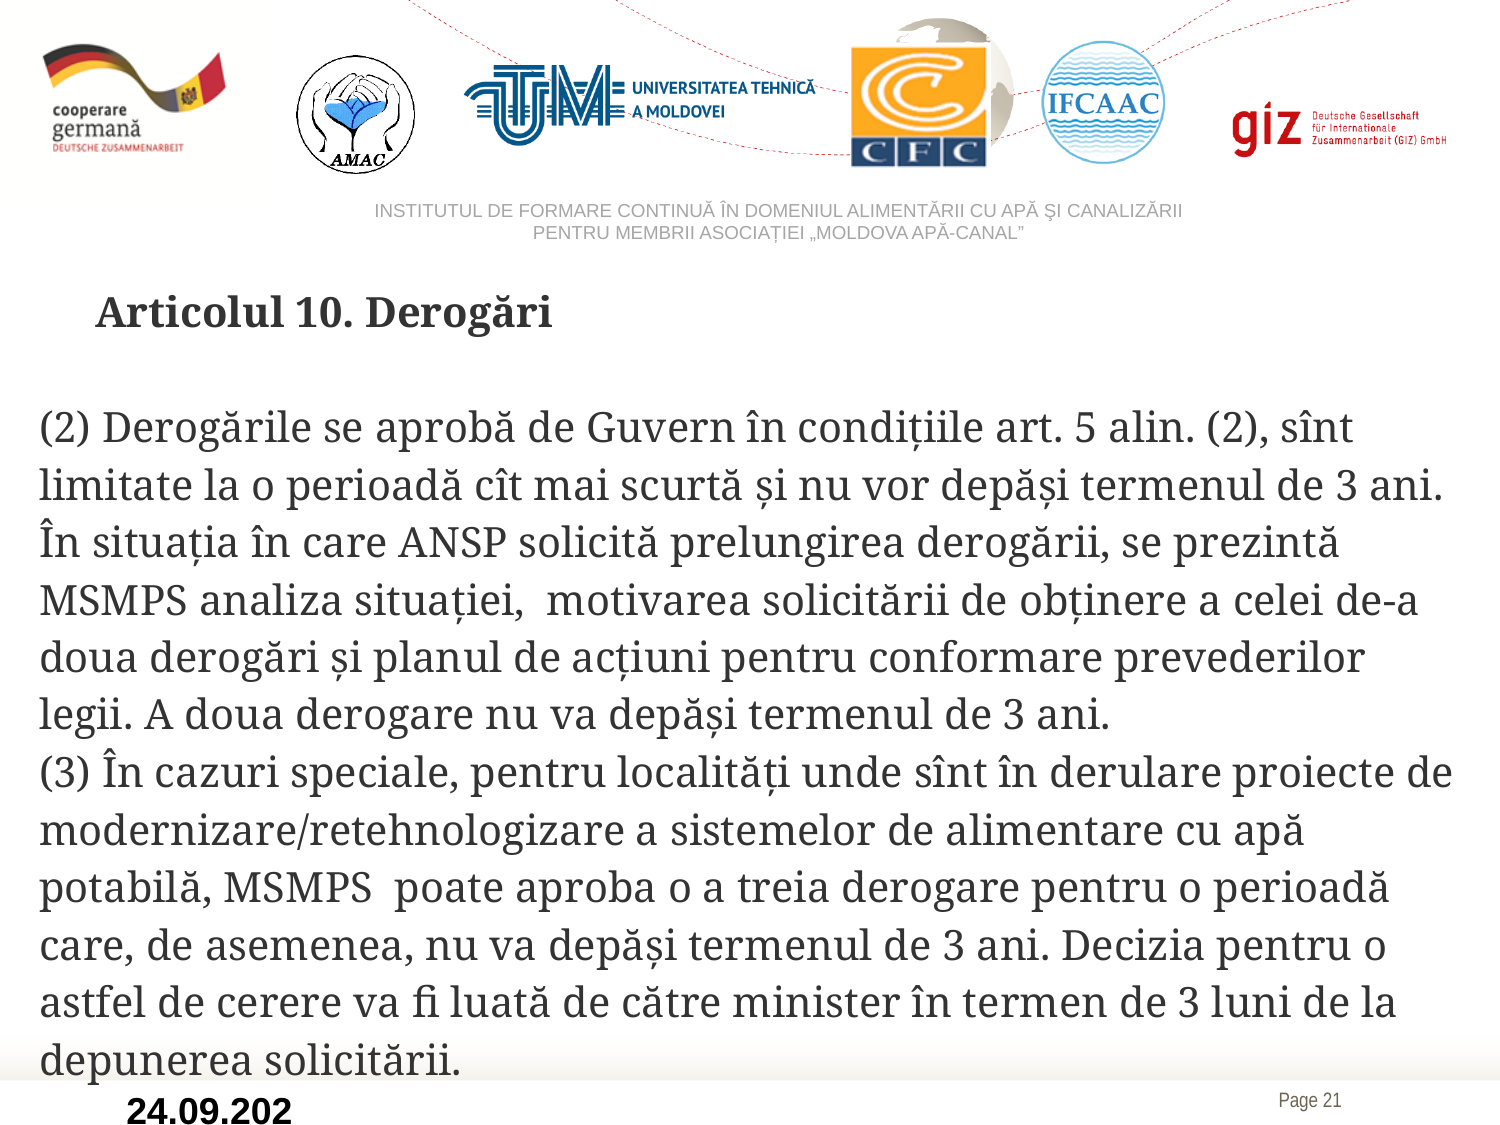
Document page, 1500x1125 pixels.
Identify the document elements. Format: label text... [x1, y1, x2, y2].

title Articolul 10. Derogări (2) Derogările se aprobă de Guvern în condițiile art. 5 alin. (2), sînt limitate la o perioadă cît mai scurtă și nu vor depăși termenul de 3 ani. În situația în care ANSP solicită prelungirea derogării, se prezintă MSMPS analiza situației, motivarea solicitării de obținere a celei de-a doua derogări și planul de acțiuni pentru conformare prevederilor legii. A doua derogare nu va depăși termenul de 3 ani. (3) În cazuri speciale, pentru localități unde sînt în derulare proiecte de modernizare/retehnologizare a sistemelor de alimentare cu apă potabilă, MSMPS poate aproba o a treia derogare pentru o perioadă care, de asemenea, nu va depăși termenul de 3 ani. Decizia pentru o astfel de cerere va fi luată de către minister în termen de 3 luni de la depunerea solicitării. [24, 270, 1475, 1028]
picture [0, 959, 1500, 1081]
text_box INSTITUTUL DE FORMARE CONTINUĂ ÎN DOMENIUL ALIMENTĂRII CU APĂ ŞI CANALIZĂRII PENTRU MEMBRII ASOCIAȚIEI „MOLDOVA APĂ-CANAL” [190, 170, 1366, 251]
picture [0, 0, 1500, 206]
picture [95, 1055, 106, 1073]
slide_number 14.07.2021 [111, 1079, 324, 1120]
